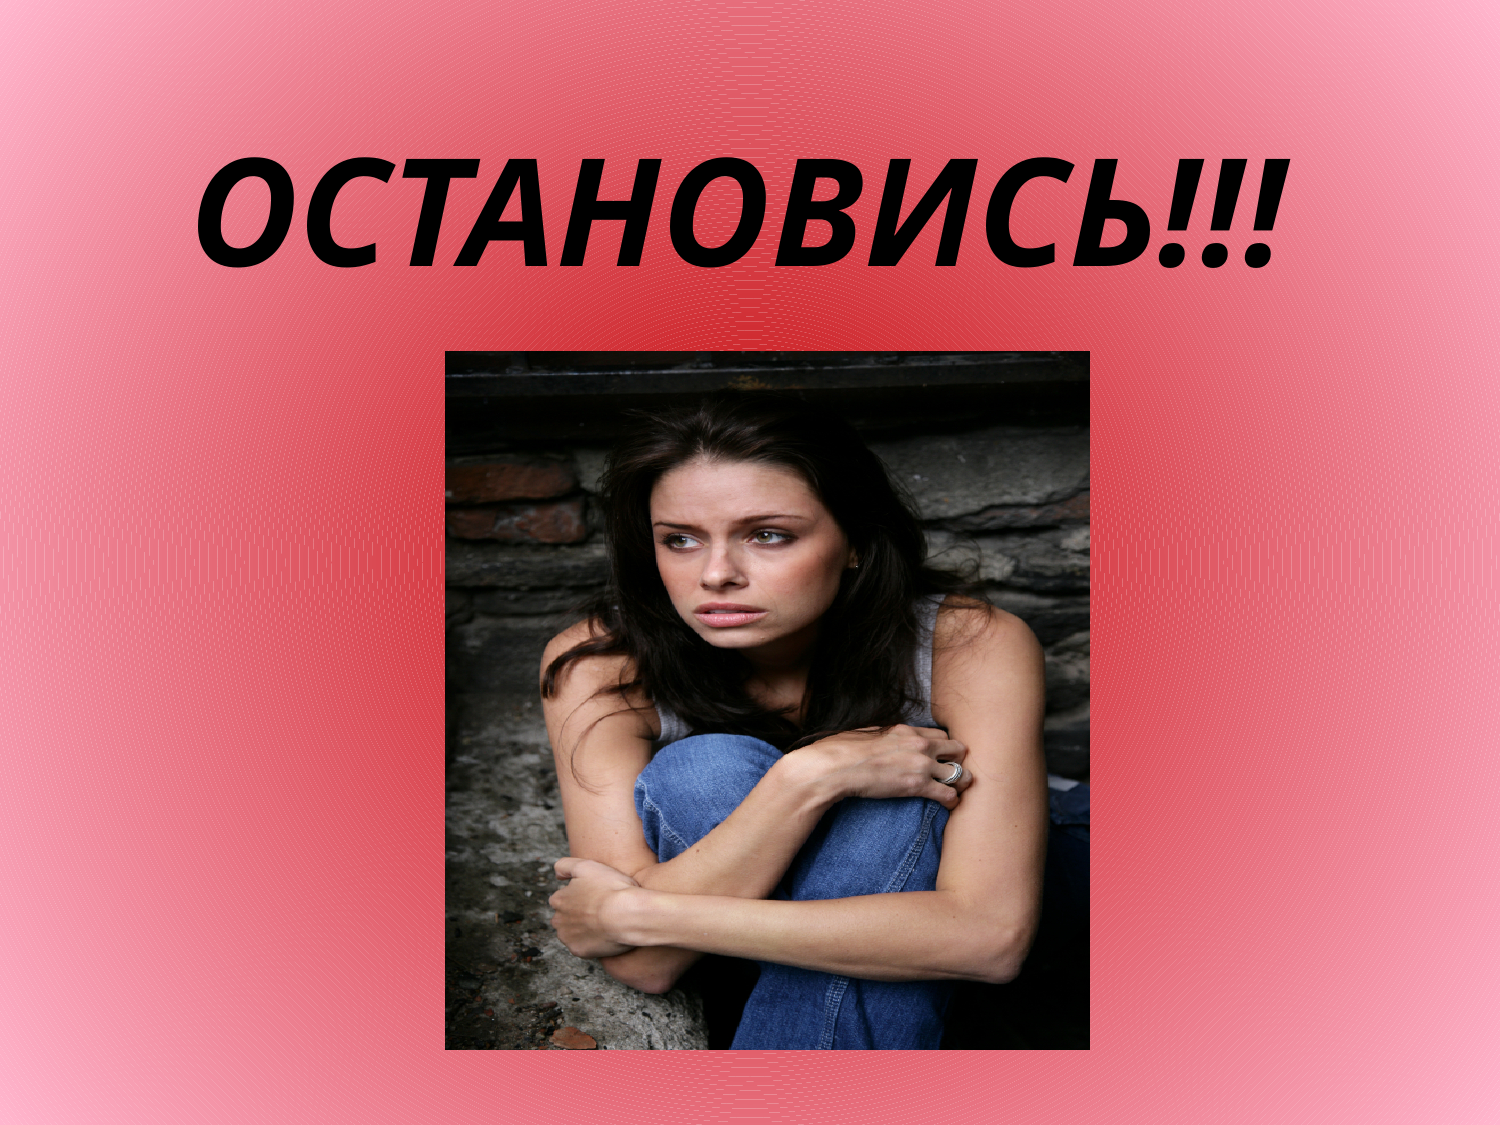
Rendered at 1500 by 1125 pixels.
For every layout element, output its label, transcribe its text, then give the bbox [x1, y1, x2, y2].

picture [445, 351, 1090, 1050]
title ОСТАНОВИСЬ!!! [23, 93, 1454, 319]
